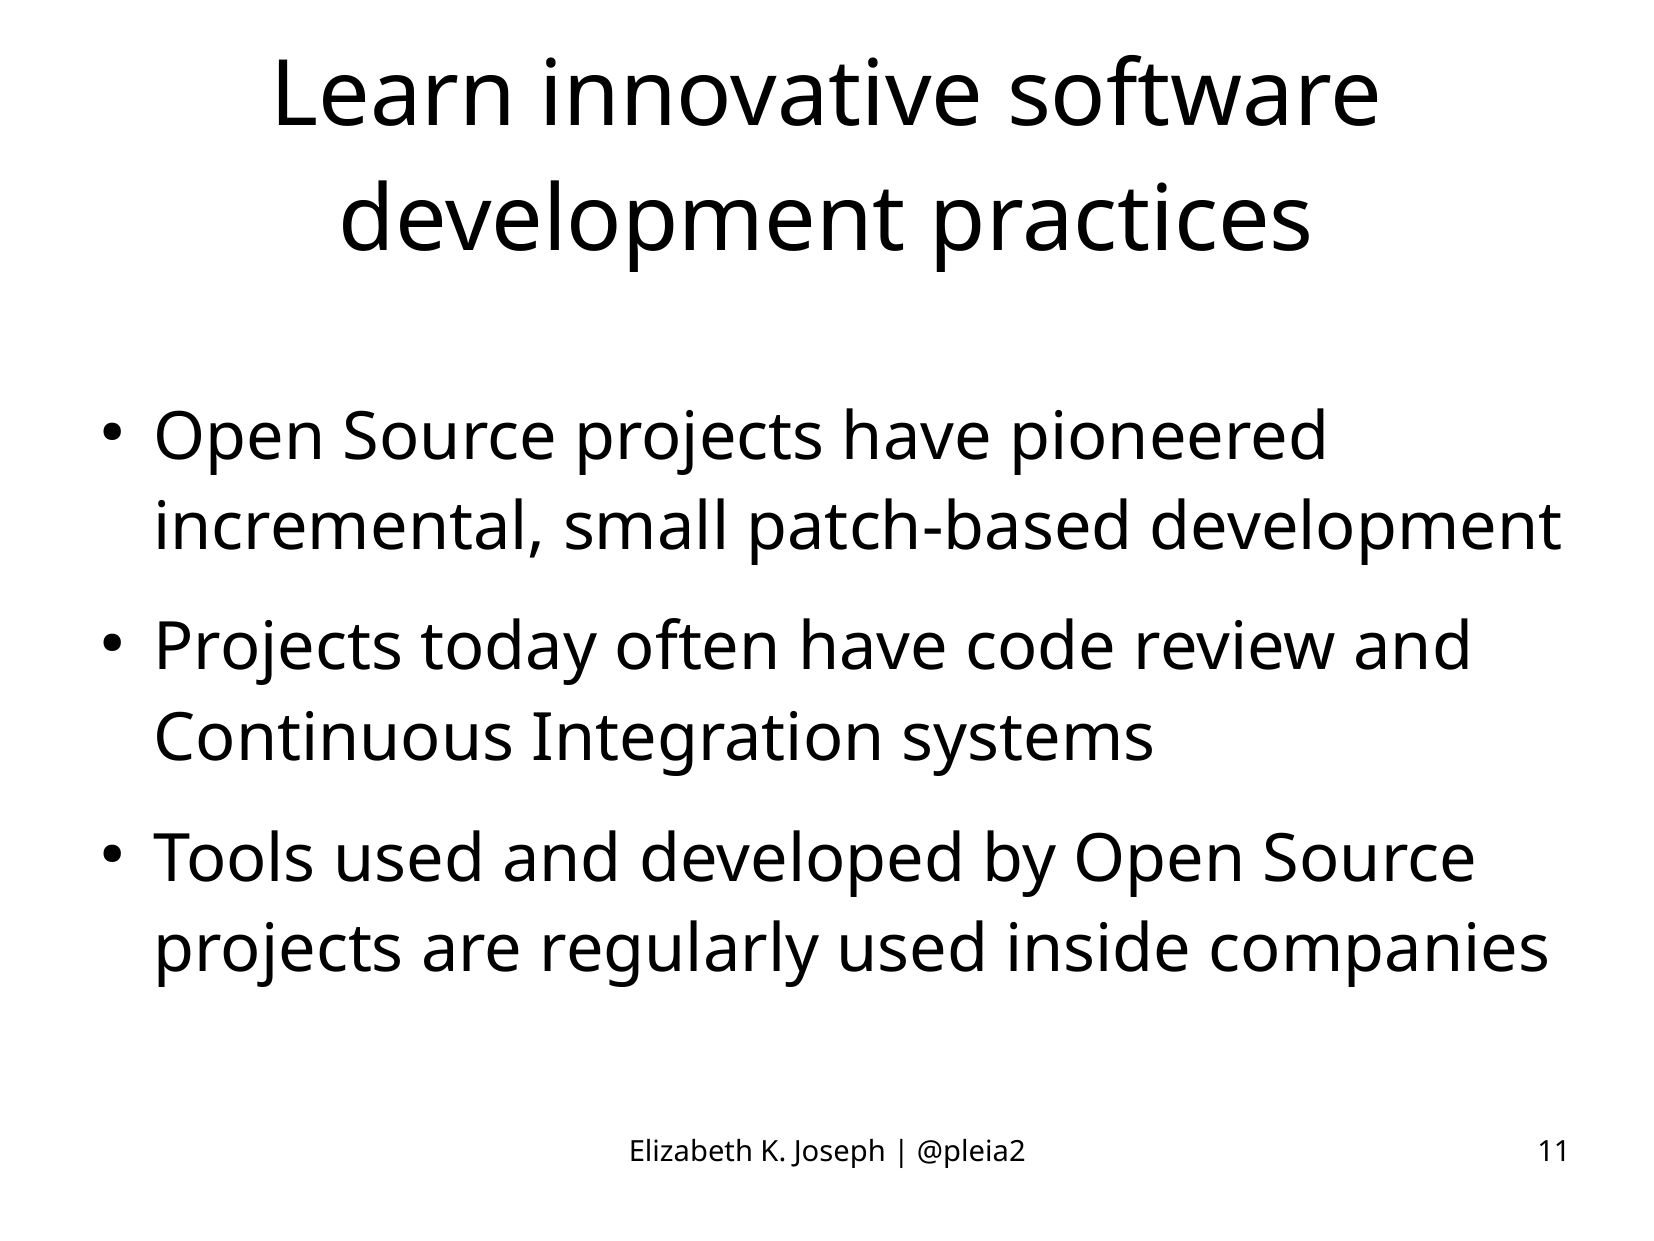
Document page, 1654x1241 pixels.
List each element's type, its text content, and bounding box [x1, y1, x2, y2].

list Open Source projects have pioneered incremental, small patch-based development Projects today often have code review and Continuous Integration systems Tools used and developed by Open Source projects are regularly used inside companies [82, 290, 1571, 1010]
title Learn innovative software development practices [82, 49, 1571, 257]
